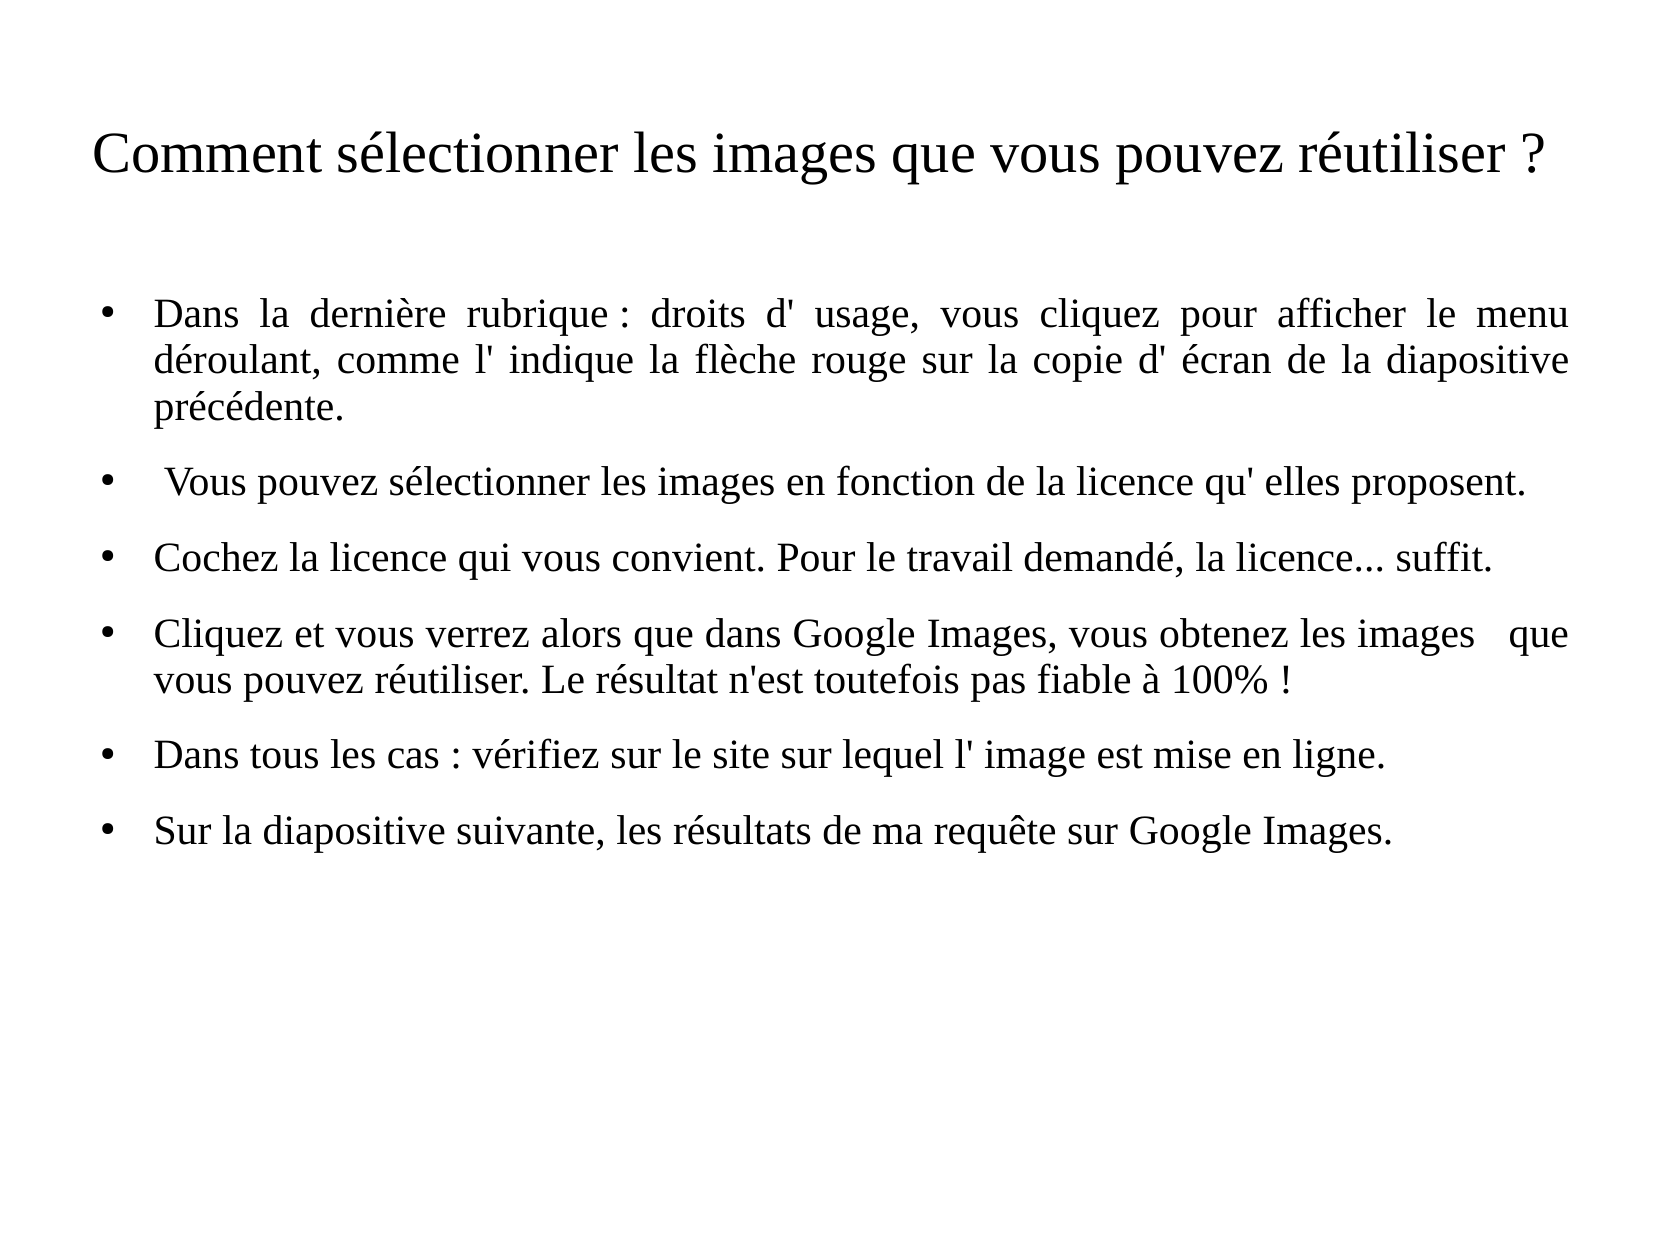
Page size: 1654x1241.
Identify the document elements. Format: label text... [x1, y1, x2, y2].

list Dans la dernière rubrique : droits d' usage, vous cliquez pour afficher le menu déroulant, comme l' indique la flèche rouge sur la copie d' écran de la diapositive précédente. Vous pouvez sélectionner les images en fonction de la licence qu' elles proposent. Cochez la licence qui vous convient. Pour le travail demandé, la licence... suffit. Cliquez et vous verrez alors que dans Google Images, vous obtenez les images que vous pouvez réutiliser. Le résultat n'est toutefois pas fiable à 100% ! Dans tous les cas : vérifiez sur le site sur lequel l' image est mise en ligne. Sur la diapositive suivante, les résultats de ma requête sur Google Images. [82, 290, 1571, 1109]
title Comment sélectionner les images que vous pouvez réutiliser ? [82, 49, 1571, 257]
